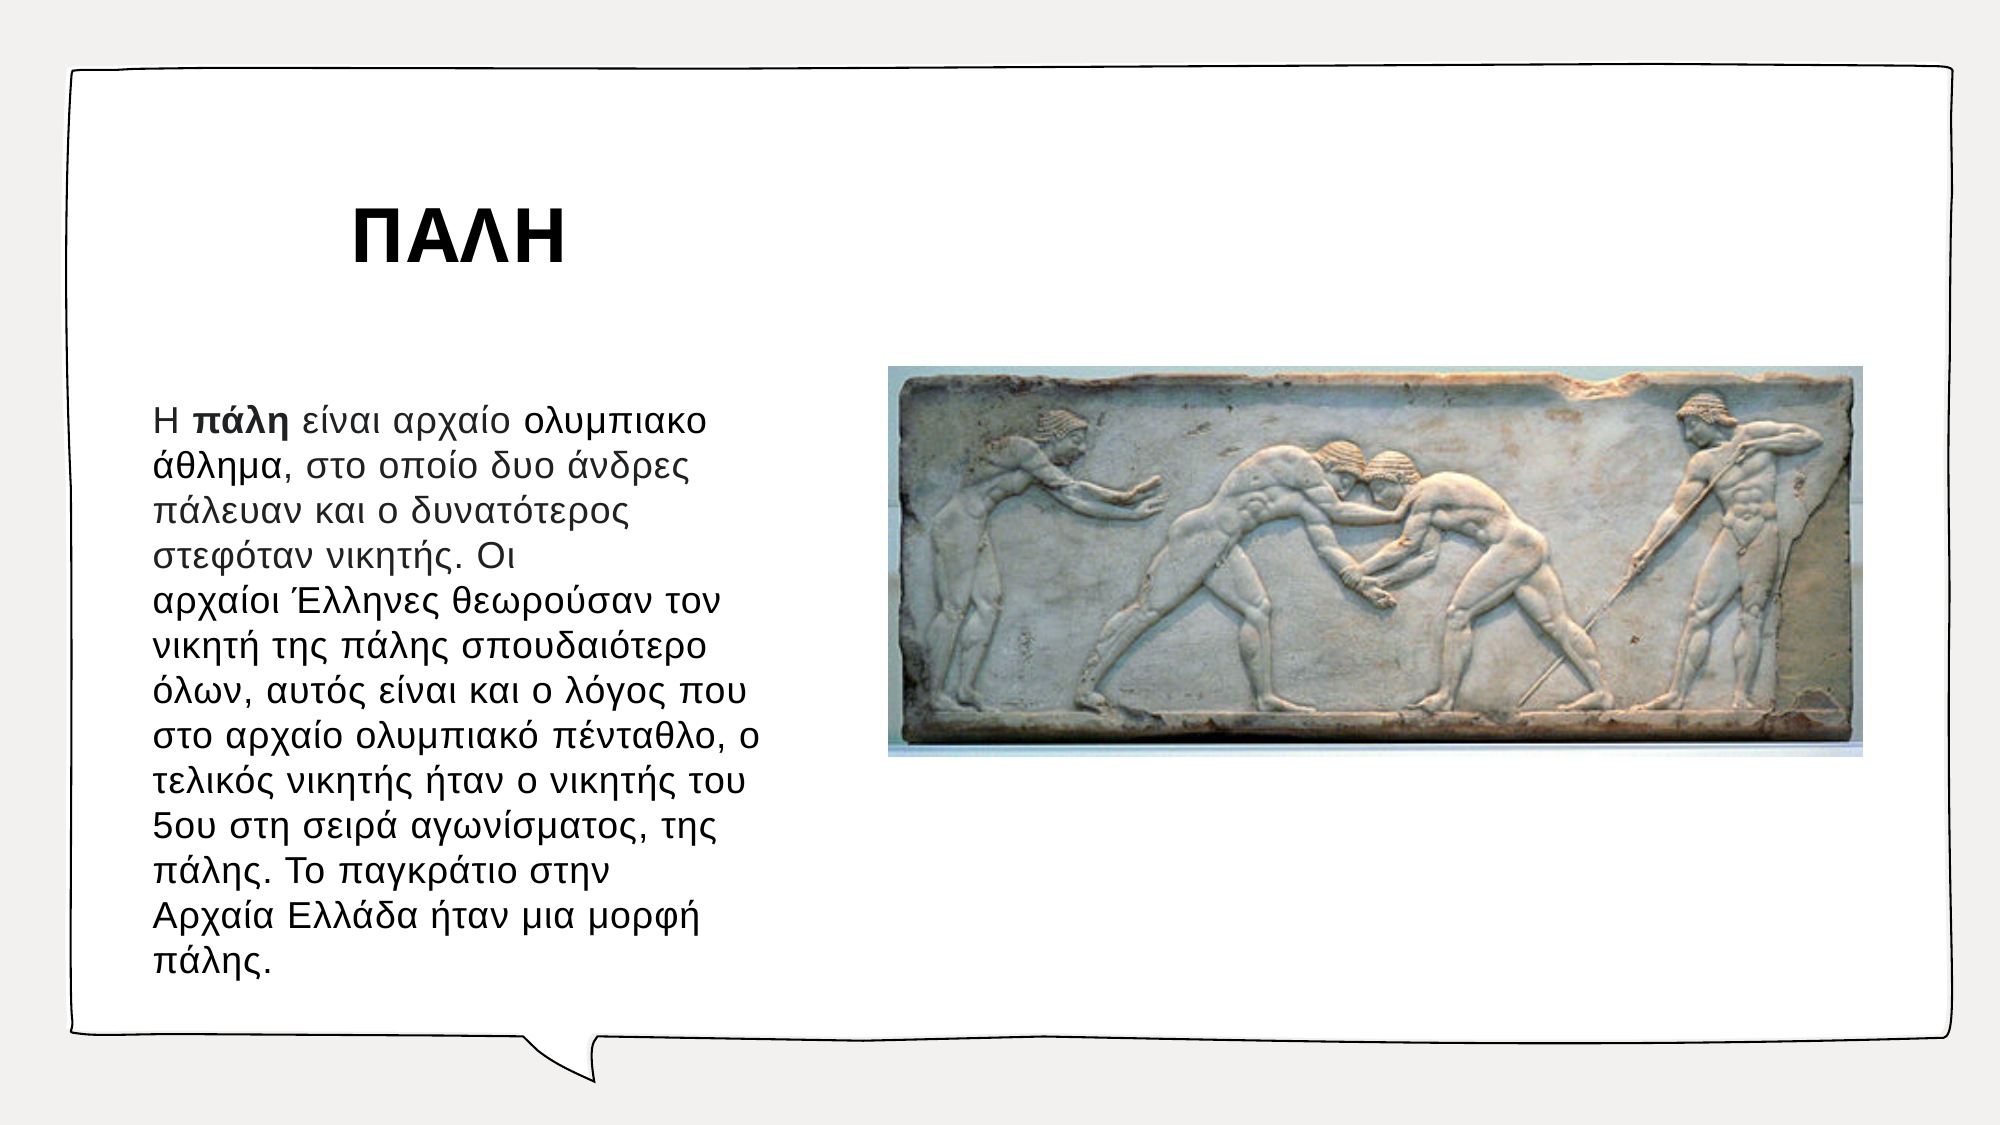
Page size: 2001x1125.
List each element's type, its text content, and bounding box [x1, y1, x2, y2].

title ΠΑΛΗ [137, 90, 783, 375]
picture [888, 366, 1863, 757]
list Η πάλη είναι αρχαίο ολυμπιακο άθλημα, στο οποίο δυο άνδρες πάλευαν και ο δυνατότερος στεφόταν νικητής. Οι αρχαίοι Έλληνες θεωρούσαν τον νικητή της πάλης σπουδαιότερο όλων, αυτός είναι και ο λόγος που στο αρχαίο ολυμπιακό πένταθλο, ο τελικός νικητής ήταν ο νικητής του 5ου στη σειρά αγωνίσματος, της πάλης. Το παγκράτιο στην Αρχαία Ελλάδα ήταν μια μορφή πάλης. [137, 388, 783, 963]
